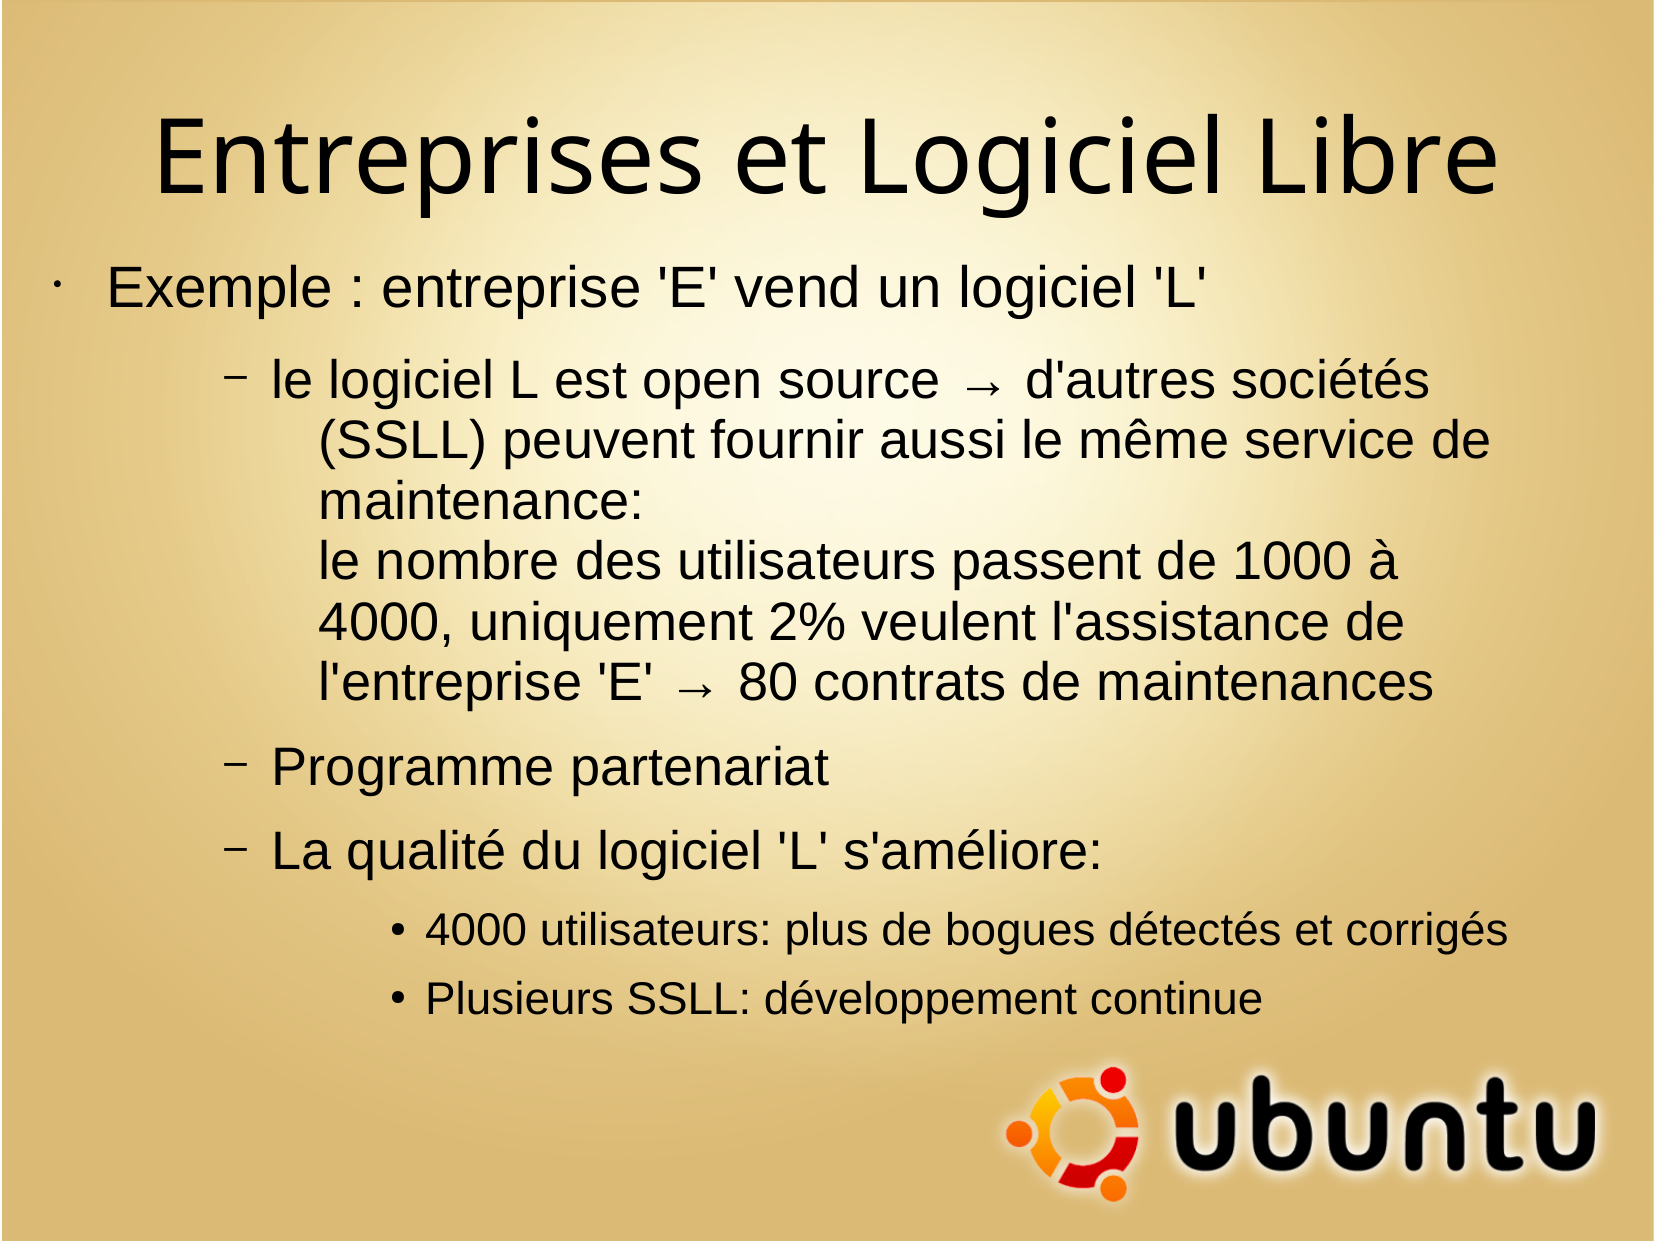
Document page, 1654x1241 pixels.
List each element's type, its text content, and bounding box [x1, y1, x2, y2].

title Entreprises et Logiciel Libre [82, 49, 1571, 257]
list Exemple : entreprise 'E' vend un logiciel 'L' le logiciel L est open source → d'autres sociétés (SSLL) peuvent fournir aussi le même service de maintenance: le nombre des utilisateurs passent de 1000 à 4000, uniquement 2% veulent l'assistance de l'entreprise 'E' → 80 contrats de maintenances Programme partenariat La qualité du logiciel 'L' s'améliore: 4000 utilisateurs: plus de bogues détectés et corrigés Plusieurs SSLL: développement continue [35, 254, 1524, 1098]
picture [2, 0, 1654, 1241]
